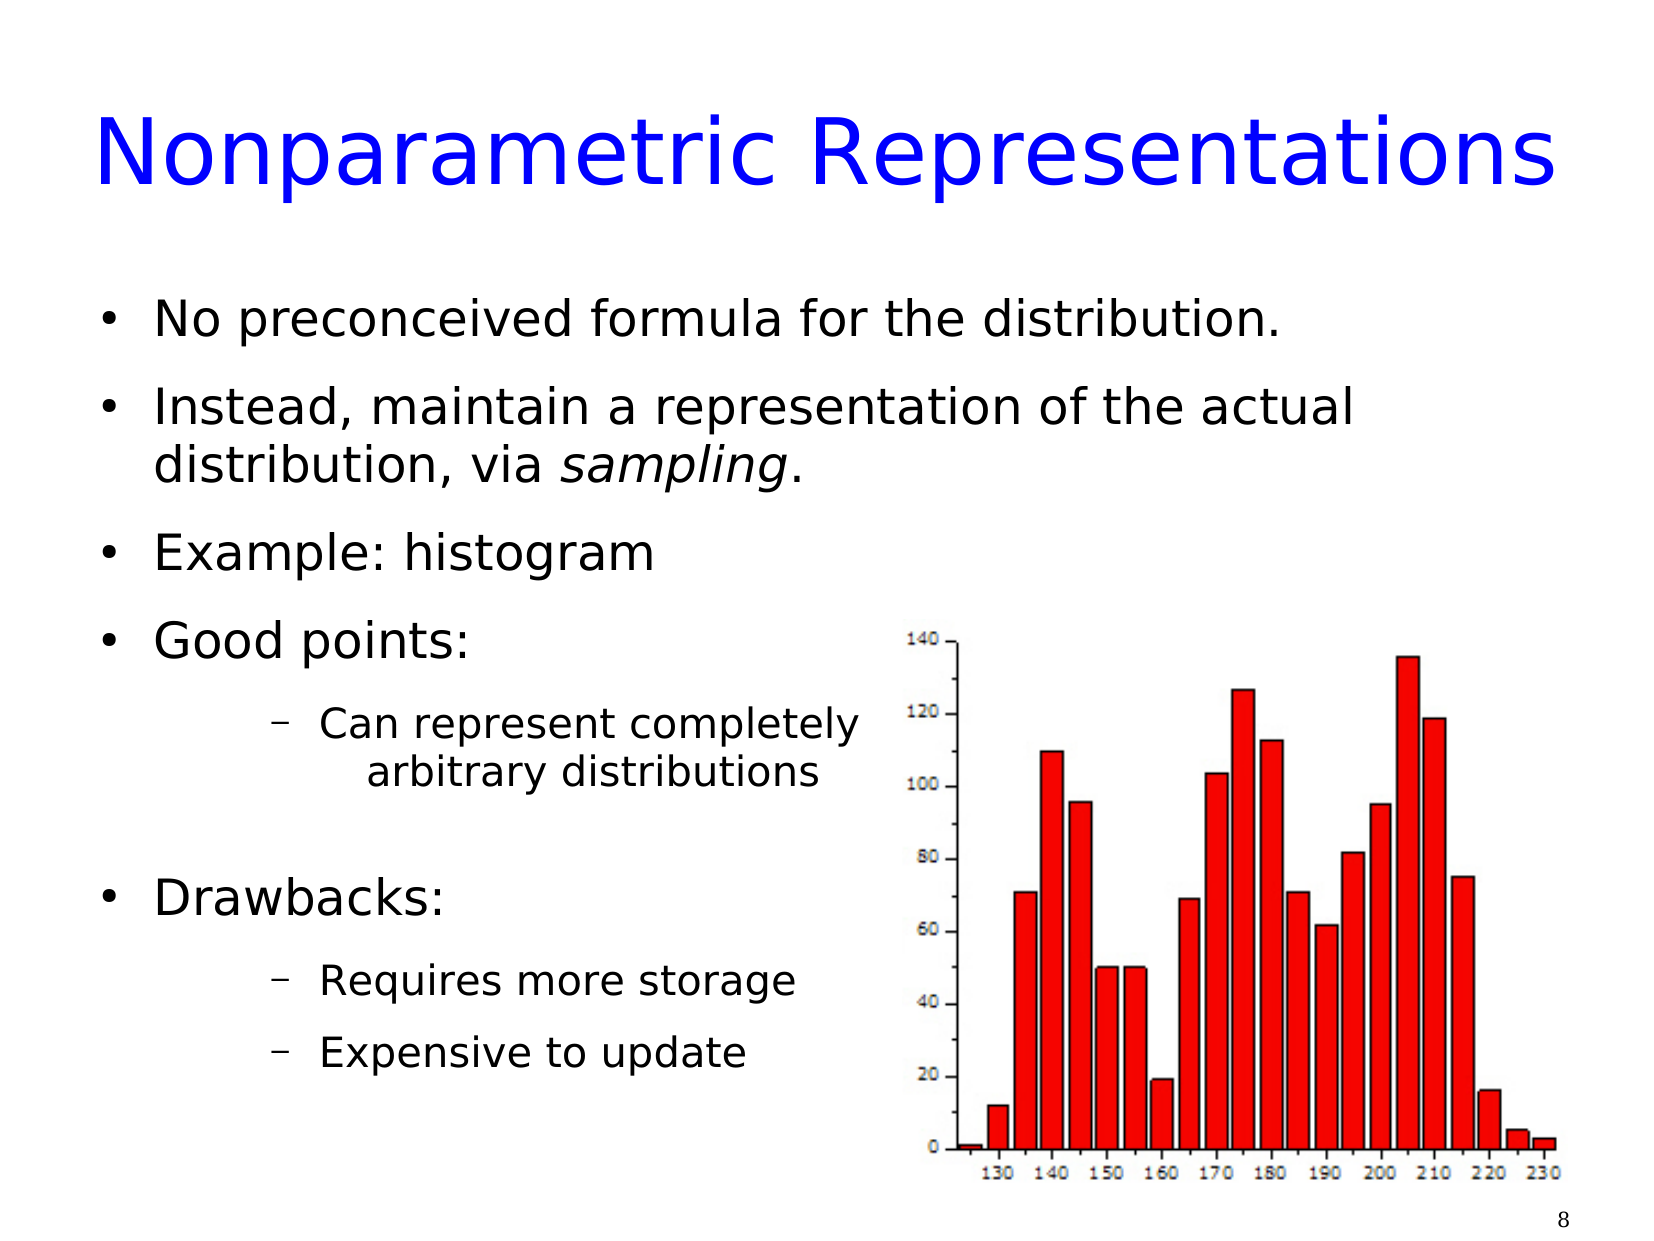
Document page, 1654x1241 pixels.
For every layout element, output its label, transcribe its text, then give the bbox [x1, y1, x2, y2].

picture [902, 1095, 1568, 1193]
list No preconceived formula for the distribution. Instead, maintain a representation of the actual distribution, via sampling. Example: histogram Good points: Can represent completely arbitrary distributions Drawbacks: Requires more storage Expensive to update [82, 290, 1571, 1095]
title Nonparametric Representations [82, 56, 1571, 250]
